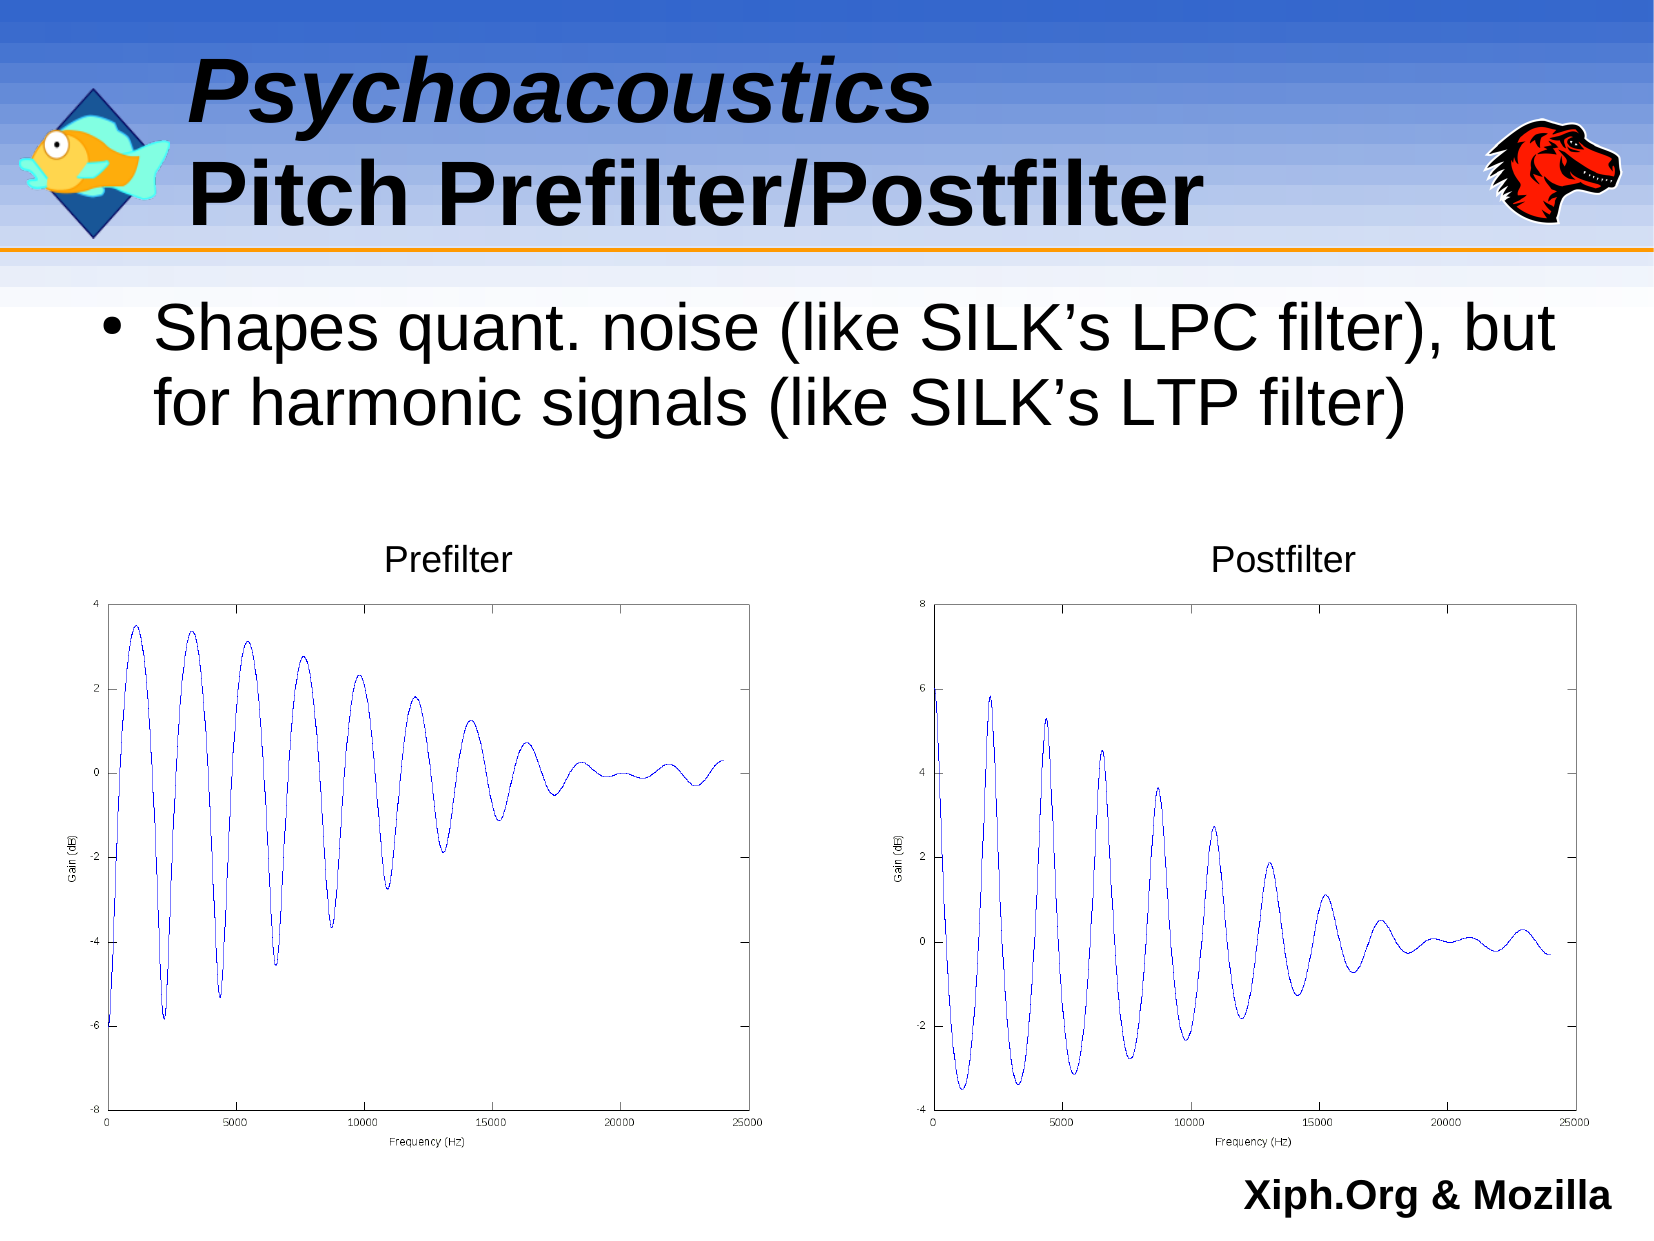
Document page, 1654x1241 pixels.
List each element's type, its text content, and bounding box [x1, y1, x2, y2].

picture [0, 252, 1654, 1241]
title Psychoacoustics Pitch Prefilter/Postfilter [187, 37, 1571, 245]
text_box Postfilter [1195, 530, 1372, 588]
picture [0, 0, 1654, 248]
text_box Prefilter [369, 530, 528, 588]
list Shapes quant. noise (like SILK’s LPC filter), but for harmonic signals (like SILK’s LTP filter) [82, 290, 1571, 558]
